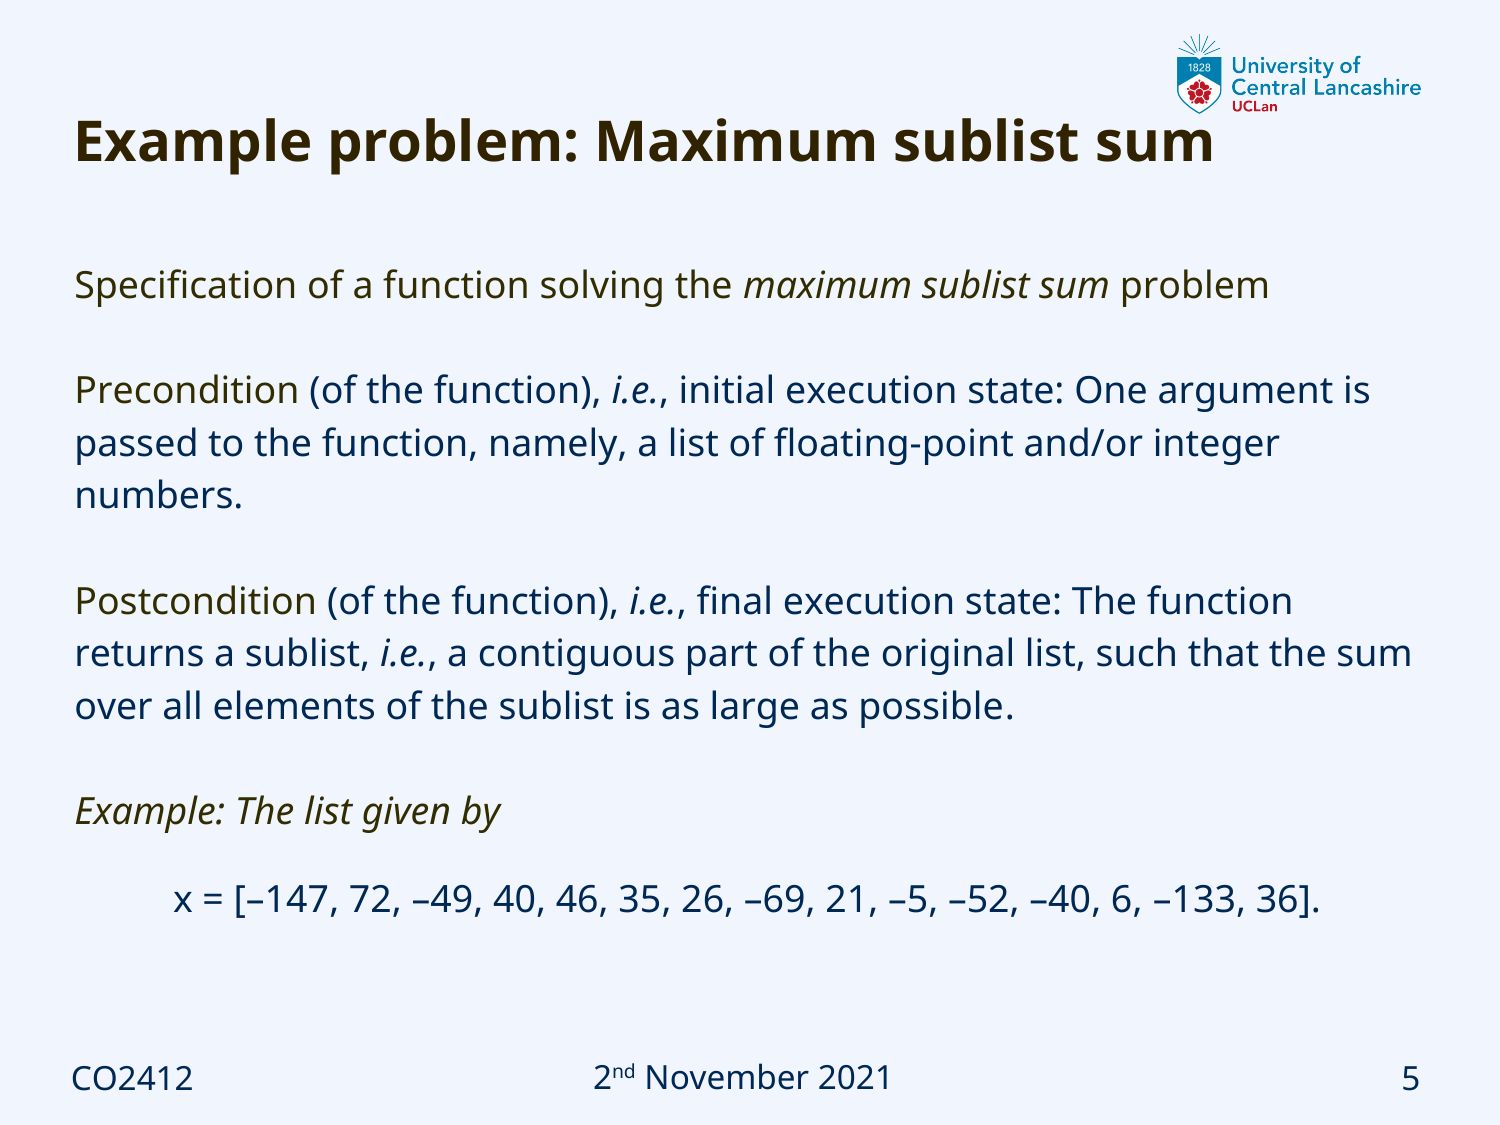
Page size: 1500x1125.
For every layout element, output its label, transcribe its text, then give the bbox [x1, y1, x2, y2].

title Example problem: Maximum sublist sum [58, 93, 1475, 186]
picture [1177, 34, 1421, 93]
text_box Specification of a function solving the maximum sublist sum problem Precondition (of the function), i.e., initial execution state: One argument is passed to the function, namely, a list of floating-point and/or integer numbers. Postcondition (of the function), i.e., final execution state: The function returns a sublist, i.e., a contiguous part of the original list, such that the sum over all elements of the sublist is as large as possible. Example: The list given by x = [–147, 72, –49, 40, 46, 35, 26, –69, 21, –5, –52, –40, 6, –133, 36]. [59, 246, 1435, 875]
